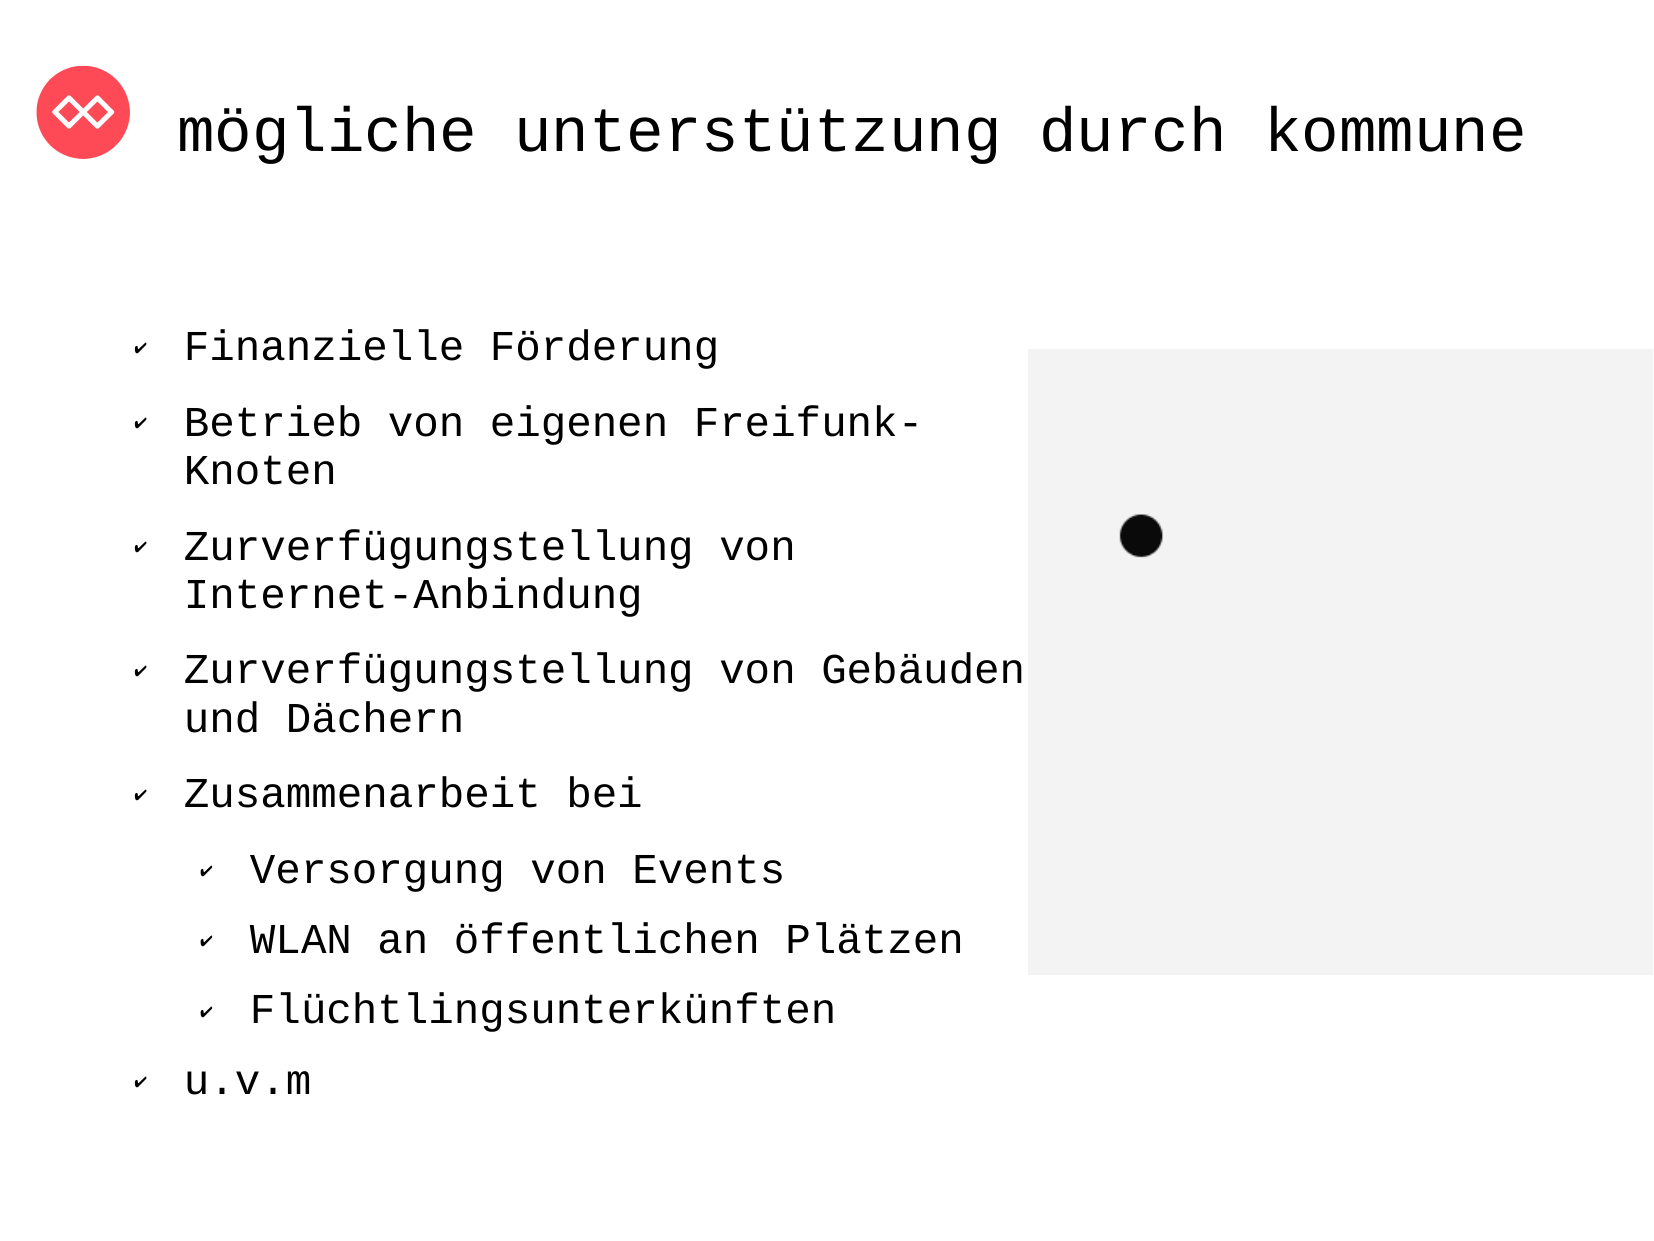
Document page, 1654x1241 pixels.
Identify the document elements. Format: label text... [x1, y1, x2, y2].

picture [17, 46, 149, 178]
title mögliche unterstützung durch kommune [177, 31, 1565, 239]
list Finanzielle Förderung Betrieb von eigenen Freifunk-Knoten Zurverfügungstellung von Internet-Anbindung Zurverfügungstellung von Gebäuden und Dächern Zusammenarbeit bei Versorgung von Events WLAN an öffentlichen Plätzen Flüchtlingsunterkünften u.v.m [118, 324, 1034, 1109]
picture [1028, 349, 1654, 975]
